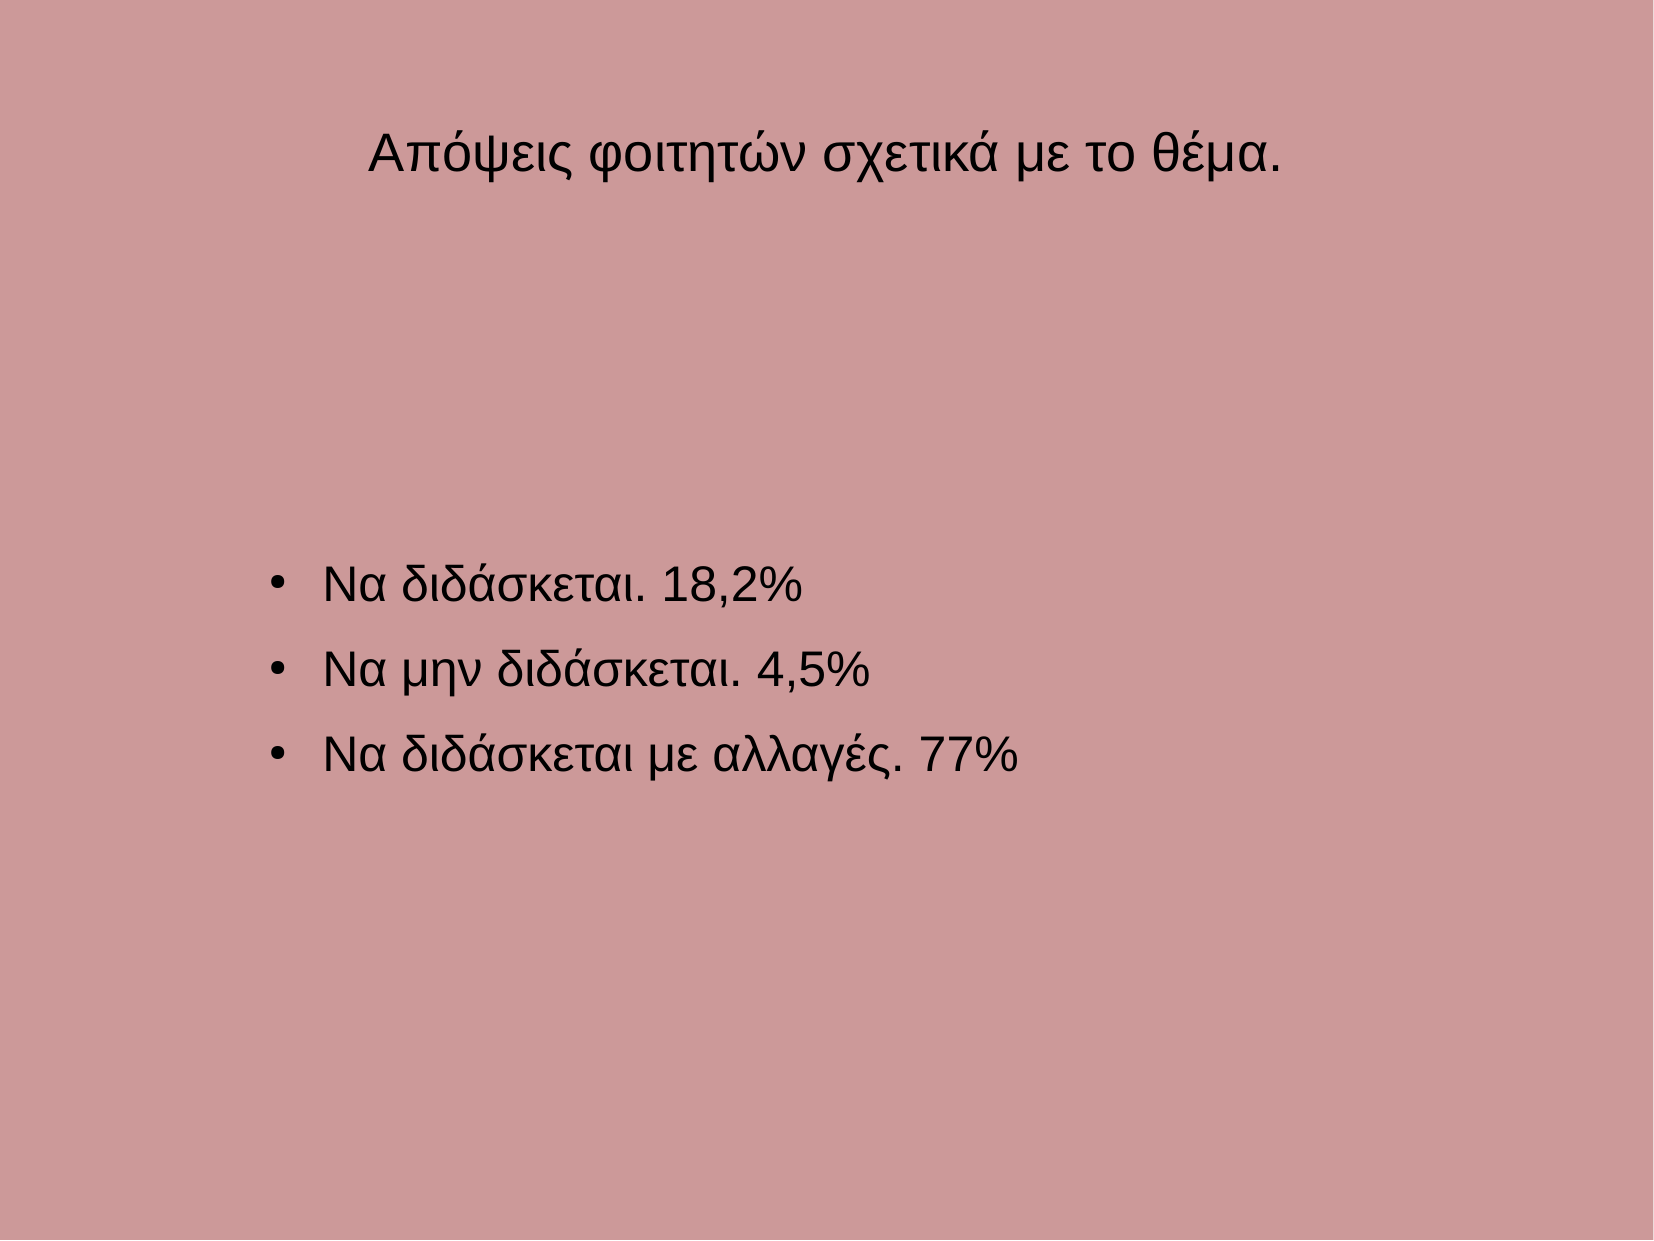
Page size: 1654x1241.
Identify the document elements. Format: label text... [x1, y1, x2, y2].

list Να διδάσκεται. 18,2% Να μην διδάσκεται. 4,5% Να διδάσκεται με αλλαγές. 77% [251, 300, 1654, 1119]
title Απόψεις φοιτητών σχετικά με το θέμα. [82, 49, 1571, 257]
